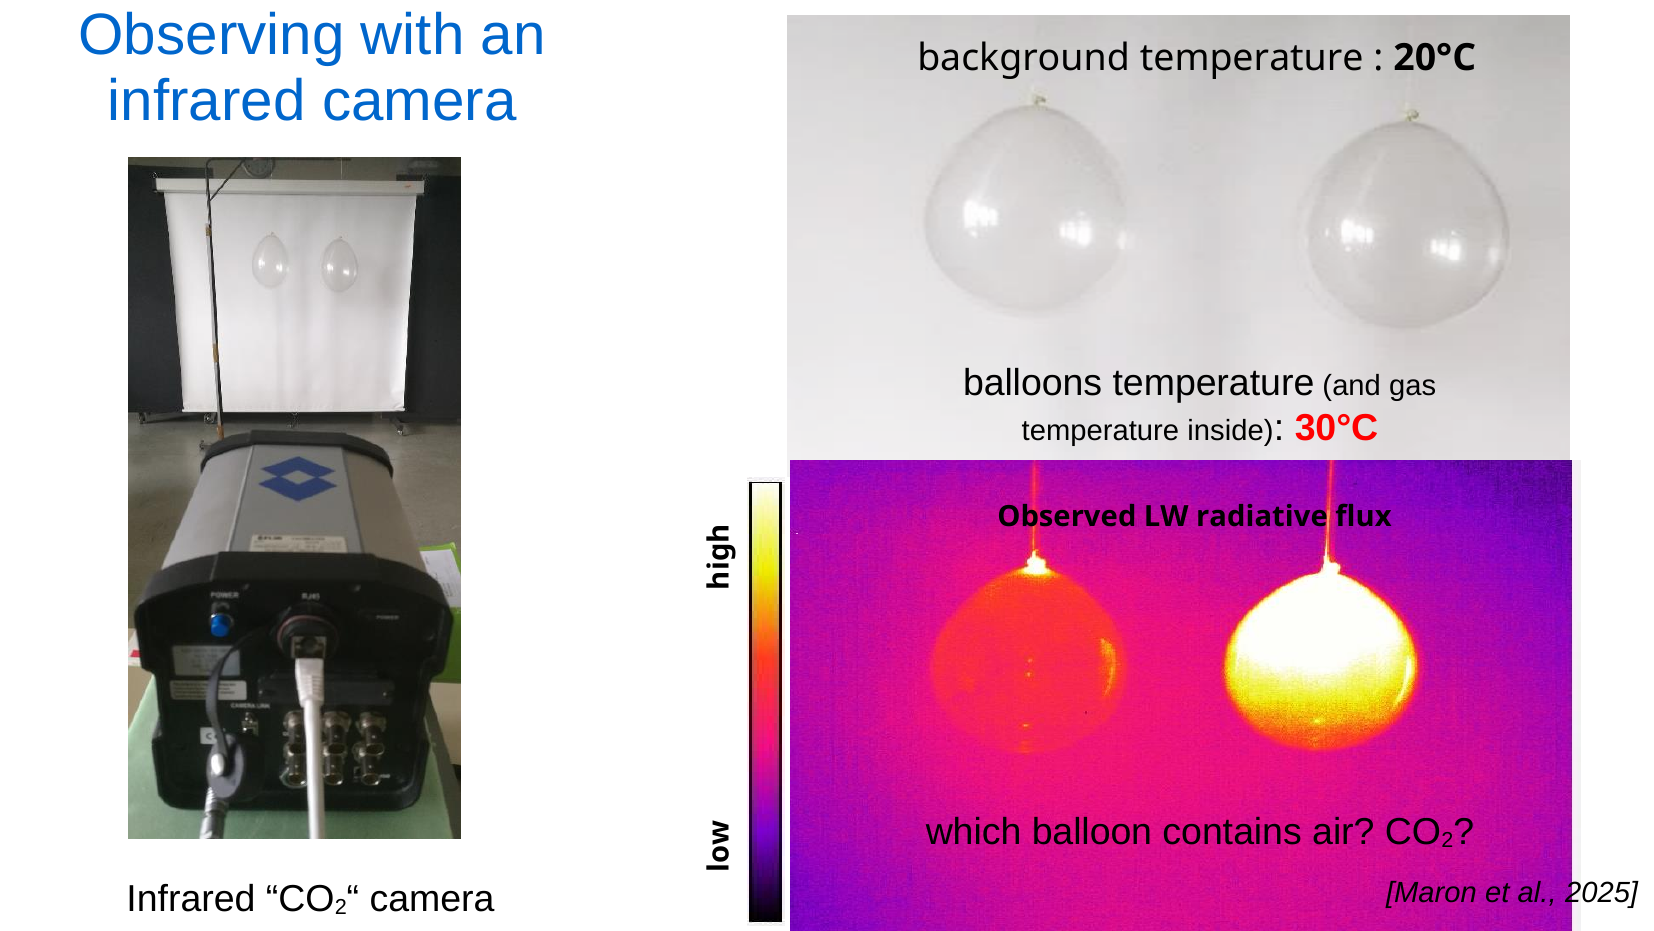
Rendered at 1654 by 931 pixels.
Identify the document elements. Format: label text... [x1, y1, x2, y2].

text_box [Maron et al., 2025] [1308, 874, 1654, 931]
text_box which balloon contains air? CO2? [888, 799, 1512, 860]
picture [787, 15, 1581, 931]
text_box low [692, 756, 742, 931]
text_box high [692, 467, 742, 647]
text_box background temperature : 20°C [807, 25, 1586, 86]
title Observing with an infrared camera [0, 0, 625, 142]
text_box Infrared “CO2“ camera [75, 866, 546, 927]
picture [747, 477, 785, 926]
text_box Observed LW radiative flux [884, 489, 1506, 540]
picture [128, 157, 461, 839]
text_box balloons temperature (and gas temperature inside): 30°C [888, 350, 1512, 456]
